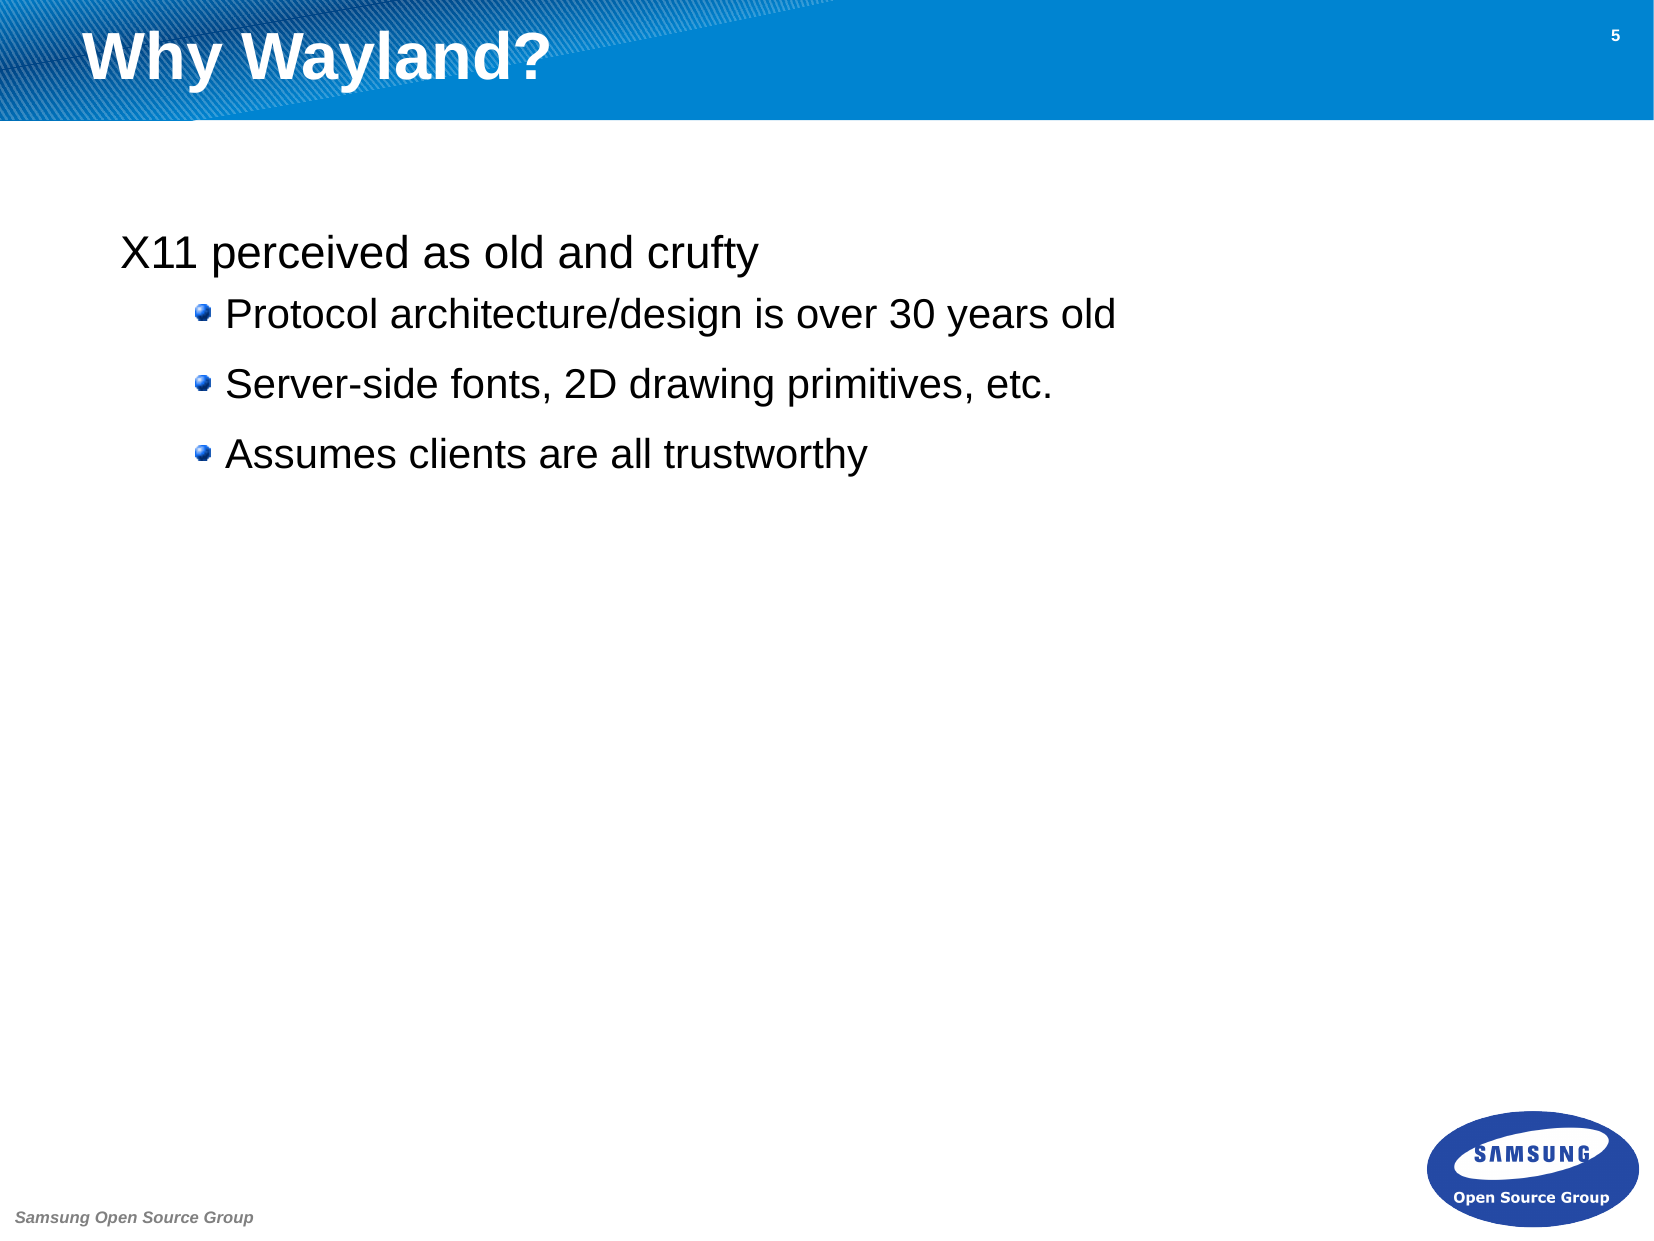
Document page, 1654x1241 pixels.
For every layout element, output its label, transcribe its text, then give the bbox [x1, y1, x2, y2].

title Why Wayland? [82, 15, 1570, 100]
picture [1425, 1109, 1641, 1230]
list X11 perceived as old and crufty Protocol architecture/design is over 30 years old Server-side fonts, 2D drawing primitives, etc. Assumes clients are all trustworthy [90, 225, 1545, 945]
